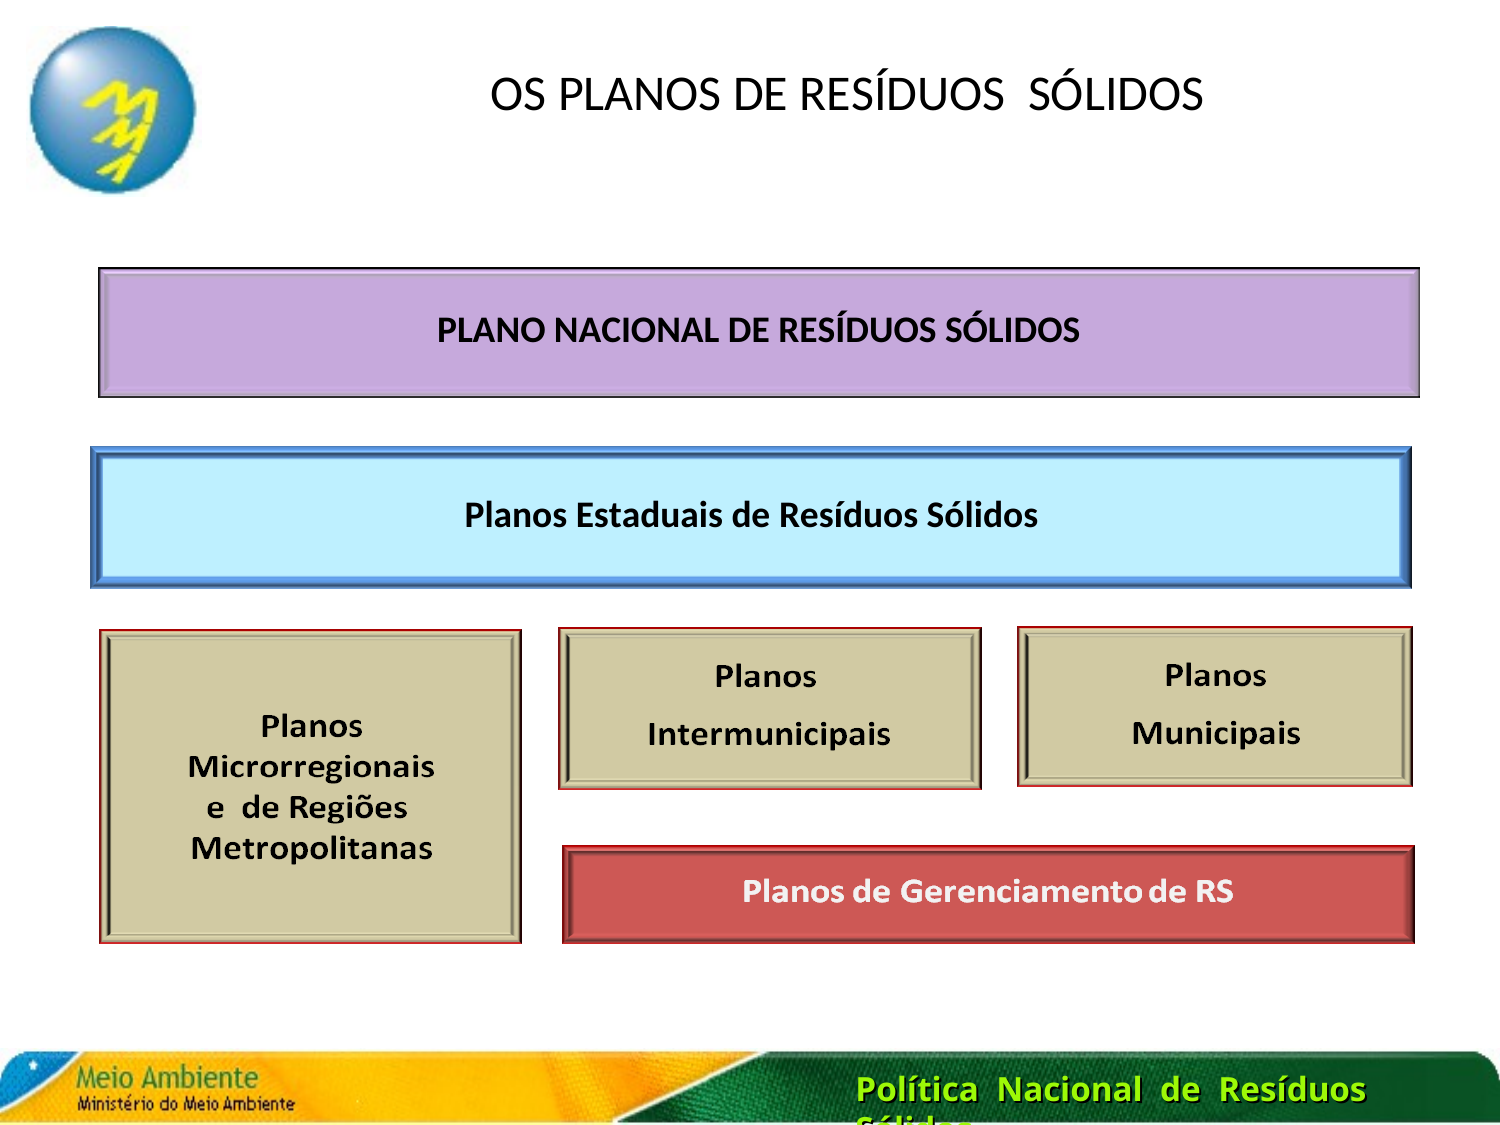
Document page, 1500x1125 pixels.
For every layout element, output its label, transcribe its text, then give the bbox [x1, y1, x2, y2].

picture [26, 26, 202, 197]
picture [29, 1060, 39, 1071]
picture [96, 265, 1422, 400]
text_box PLANO NACIONAL DE RESÍDUOS SÓLIDOS [100, 269, 1418, 397]
picture [97, 624, 1418, 945]
text_box OS PLANOS DE RESÍDUOS SÓLIDOS [273, 59, 1422, 129]
picture [0, 1048, 1500, 1125]
text_box Planos Estaduais de Resíduos Sólidos [98, 453, 1406, 583]
picture [88, 444, 1414, 591]
